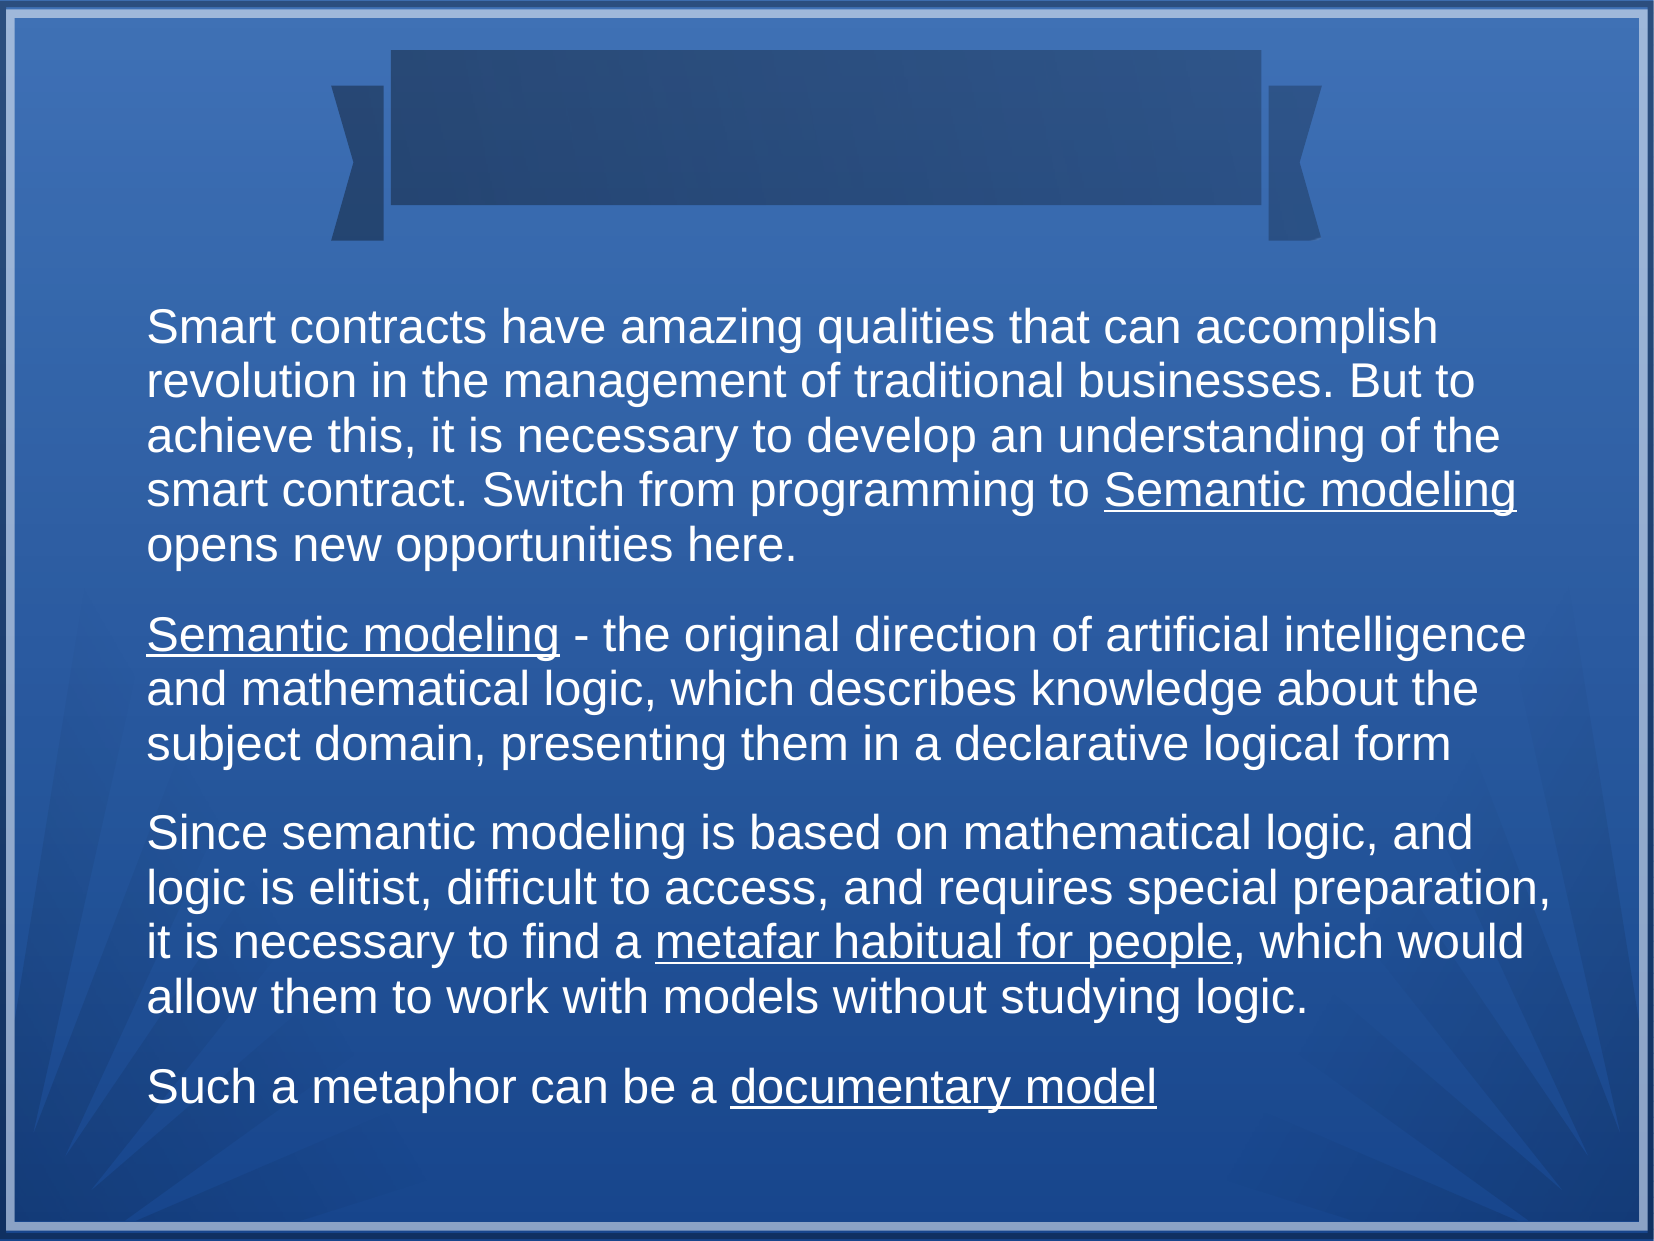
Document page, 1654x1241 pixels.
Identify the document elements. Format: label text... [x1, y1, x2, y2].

list Smart contracts have amazing qualities that can accomplish revolution in the management of traditional businesses. But to achieve this, it is necessary to develop an understanding of the smart contract. Switch from programming to Semantic modeling opens new opportunities here. Semantic modeling - the original direction of artificial intelligence and mathematical logic, which describes knowledge about the subject domain, presenting them in a declarative logical form Since semantic modeling is based on mathematical logic, and logic is elitist, difficult to access, and requires special preparation, it is necessary to find a metafar habitual for people, which would allow them to work with models without studying logic. Such a metaphor can be a documentary model [82, 299, 1571, 1130]
